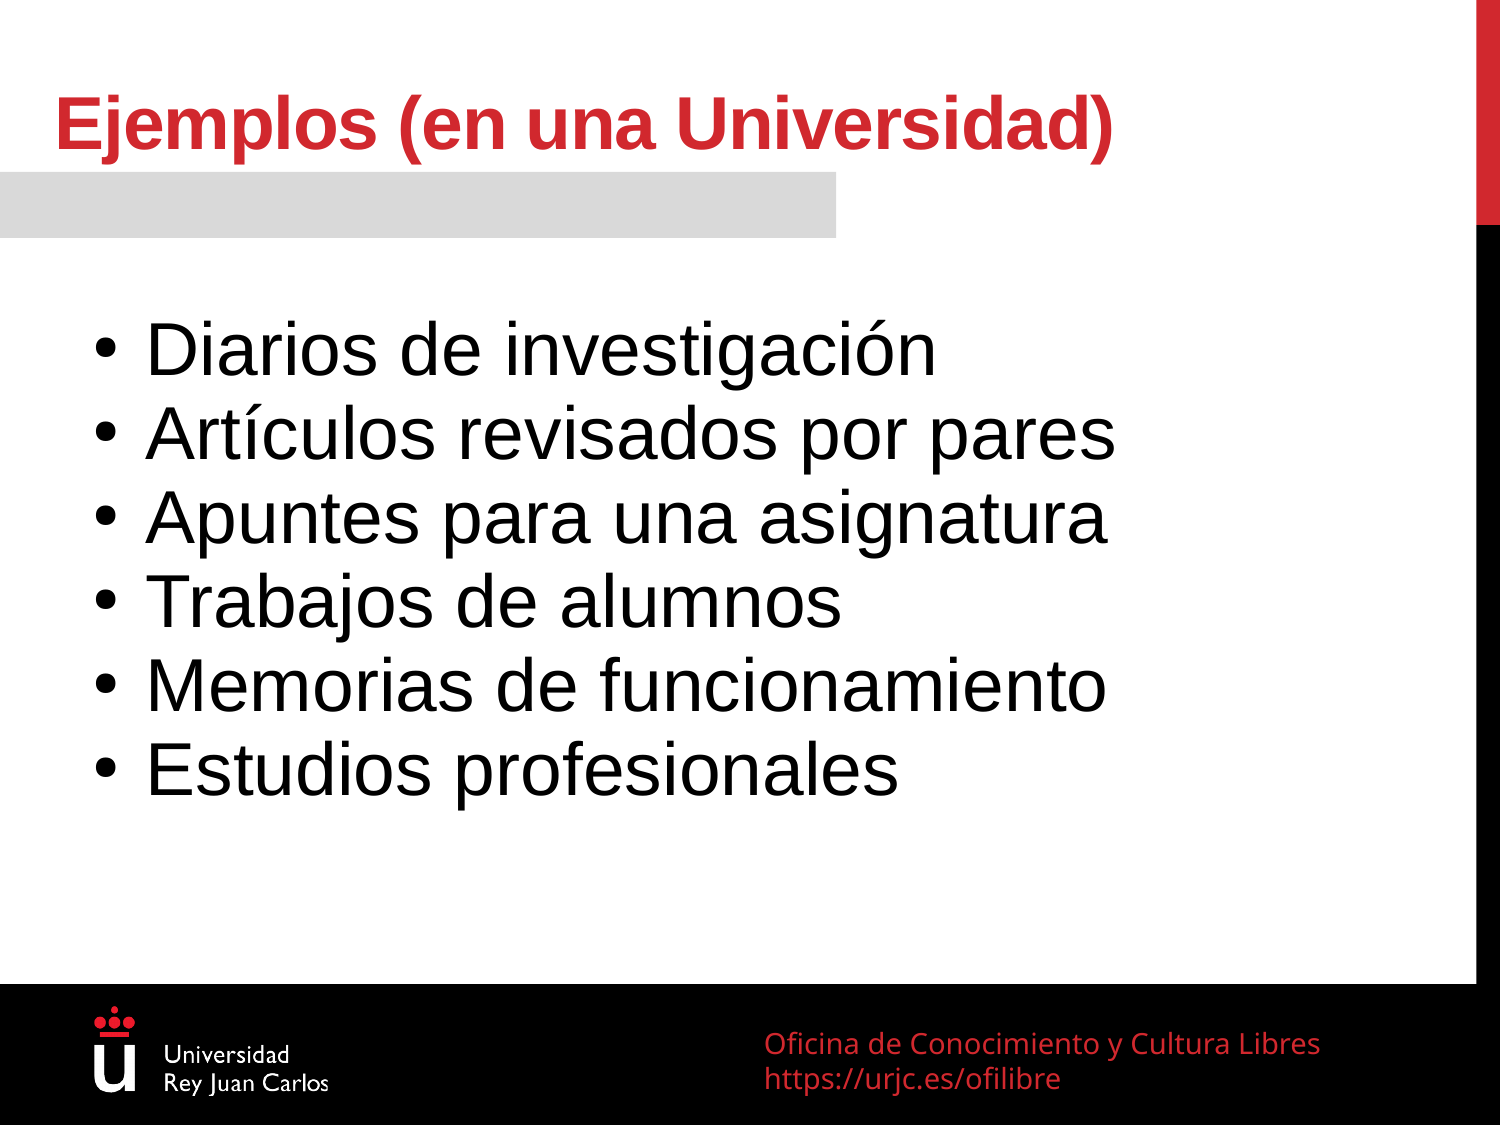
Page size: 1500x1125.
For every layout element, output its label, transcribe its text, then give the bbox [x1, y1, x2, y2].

picture [94, 1006, 328, 1096]
text_box Oficina de Conocimiento y Cultura Libres https://urjc.es/ofilibre [748, 1017, 1500, 1125]
text_box [0, 984, 1500, 1125]
text_box [0, 171, 837, 238]
text_box Diarios de investigación Artículos revisados por pares Apuntes para una asignatura Trabajos de alumnos Memorias de funcionamiento Estudios profesionales [60, 299, 1254, 903]
title [75, 172, 1026, 250]
text_box Ejemplos (en una Universidad) [39, 24, 1366, 172]
